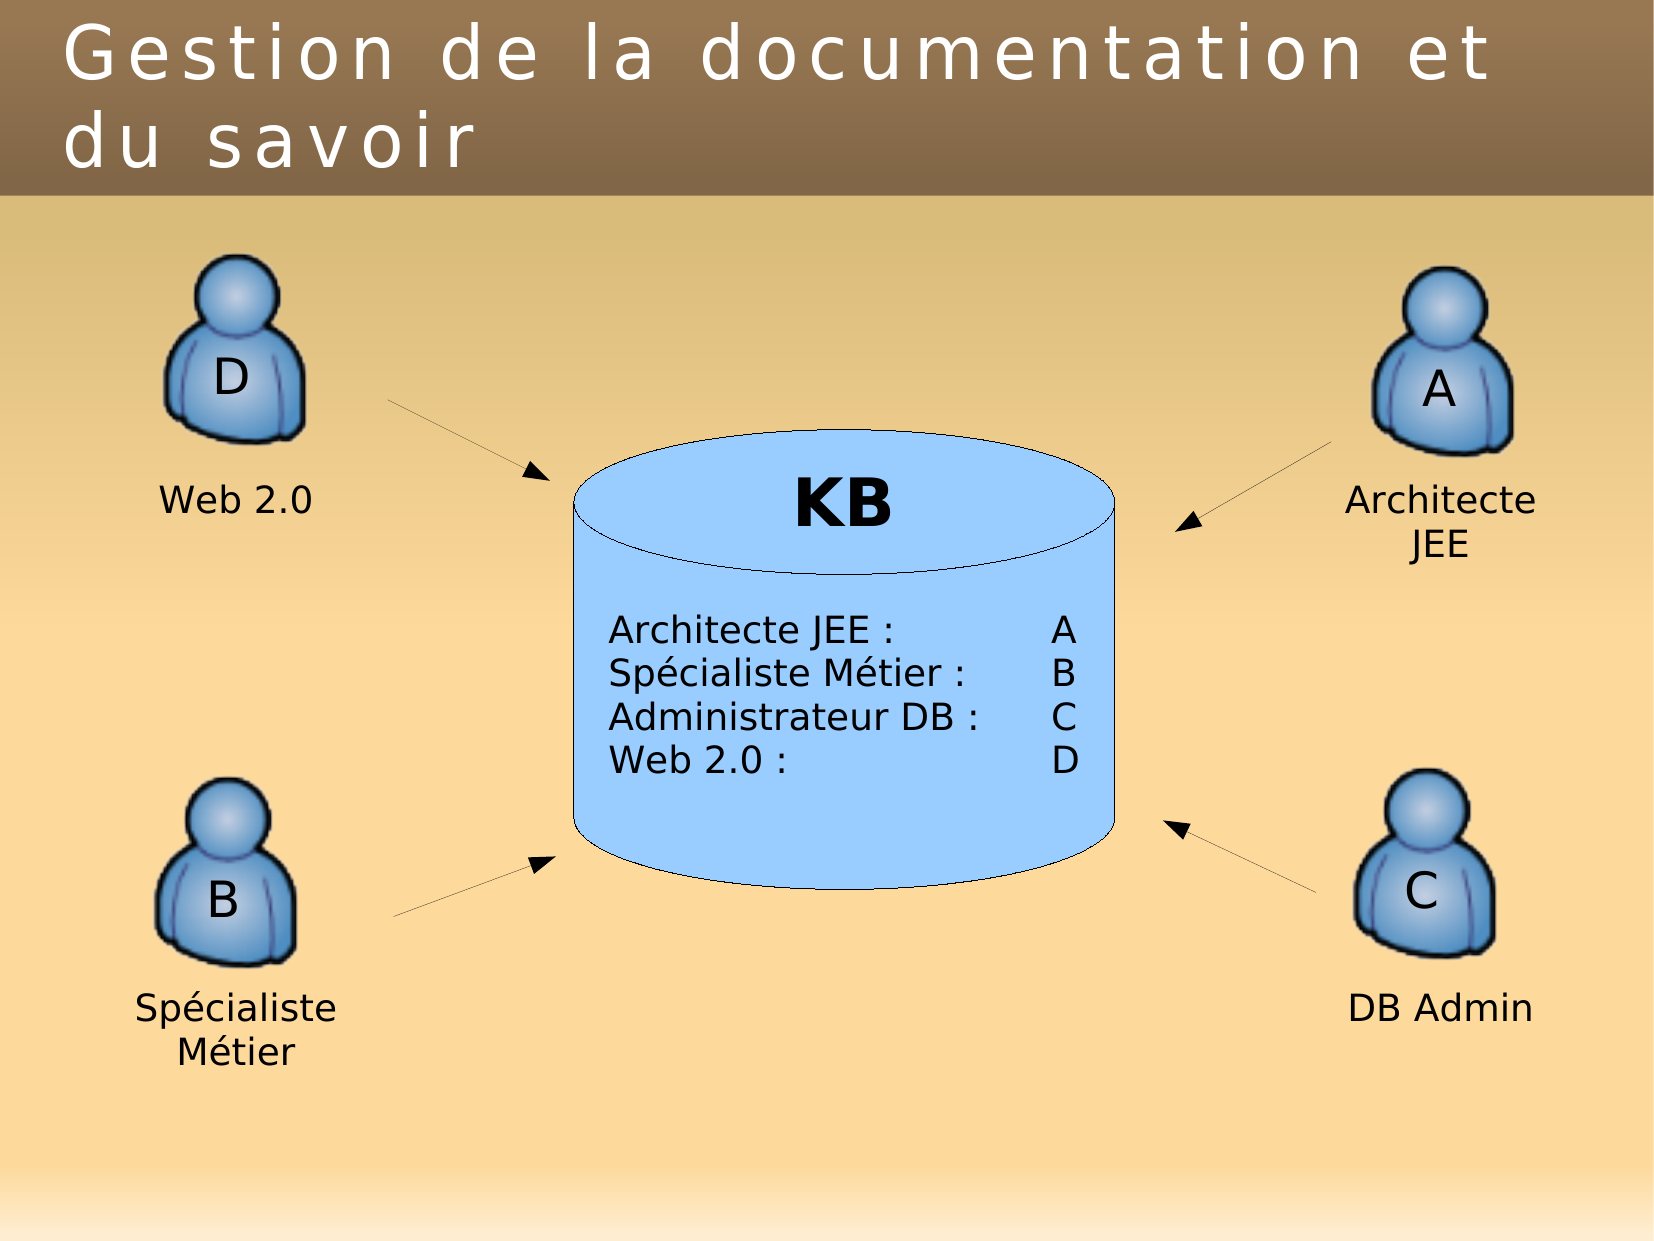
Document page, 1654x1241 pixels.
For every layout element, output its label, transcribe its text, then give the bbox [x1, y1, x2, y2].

text_box KB [743, 456, 946, 550]
text_box Spécialiste Métier [117, 979, 355, 1082]
title Gestion de la documentation et du savoir [62, 0, 1598, 234]
picture [0, 0, 1654, 1241]
text_box Web 2.0 [126, 471, 346, 531]
text_box Architecte JEE [1322, 471, 1560, 574]
text_box Architecte JEE : A Spécialiste Métier : B Administrateur DB : C Web 2.0 : D [573, 429, 1115, 890]
text_box DB Admin [1331, 979, 1551, 1039]
